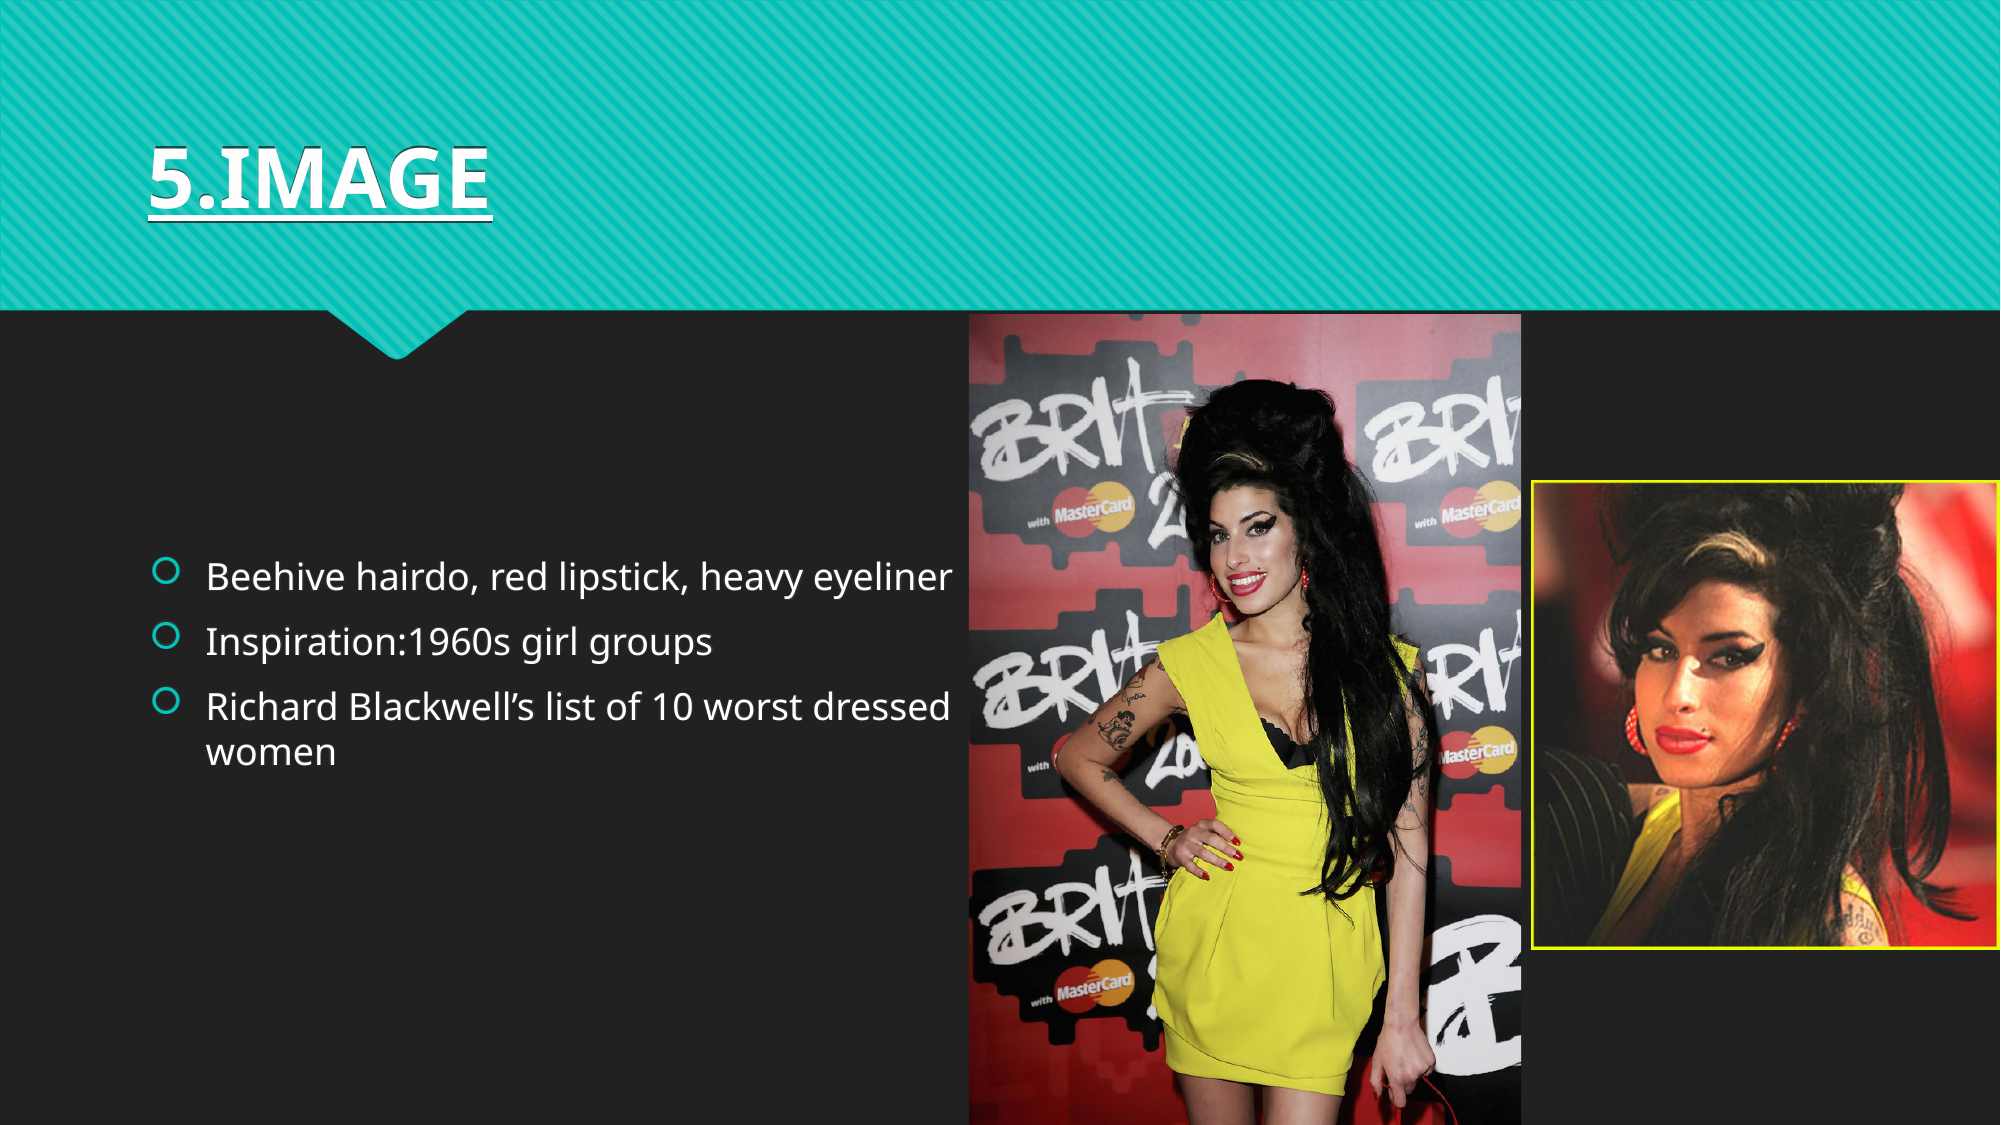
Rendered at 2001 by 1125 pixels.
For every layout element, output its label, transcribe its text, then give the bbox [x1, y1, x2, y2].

picture [968, 314, 1522, 1125]
picture [1531, 480, 2000, 950]
list Beehive hairdo, red lipstick, heavy eyeliner Inspiration:1960s girl groups Richard Blackwell’s list of 10 worst dressed women [134, 364, 968, 962]
picture [1, 1, 1999, 357]
title 5.IMAGE [132, 73, 1868, 233]
